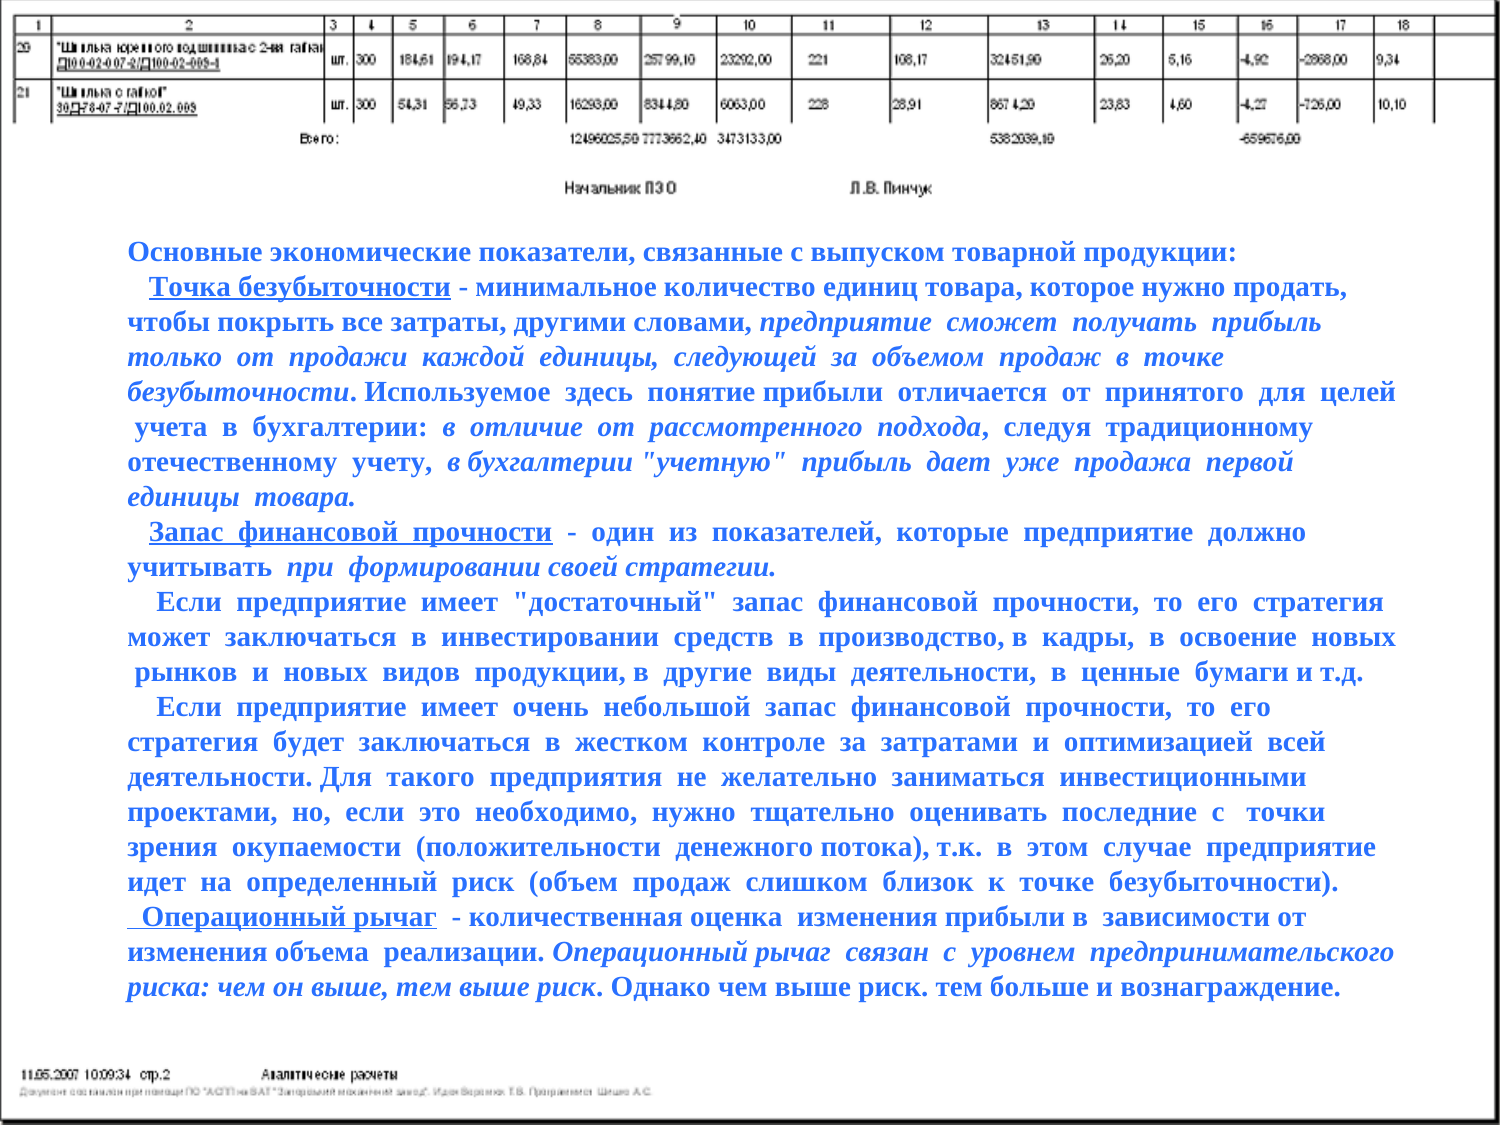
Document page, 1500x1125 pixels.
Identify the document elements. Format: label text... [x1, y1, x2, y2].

text_box Основные экономические показатели, связанные с выпуском товарной продукции: Точка безубыточности - минимальное количество единиц товара, которое нужно продать, чтобы покрыть все затраты, другими словами, предприятие сможет получать прибыль только от продажи каждой единицы, следующей за объемом продаж в точке безубыточности. Используемое здесь понятие прибыли отличается от принятого для целей учета в бухгалтерии: в отличие от рассмотренного подхода, следуя традиционному отечественному учету, в бухгалтерии "учетную" прибыль дает уже продажа первой единицы товара. Запас финансовой прочности - один из показателей, которые предприятие должно учитывать при формировании своей стратегии. Если предприятие имеет "достаточный" запас финансовой прочности, то его стратегия может заключаться в инвестировании средств в производство, в кадры, в освоение новых рынков и новых видов продукции, в другие виды деятельности, в ценные бумаги и т.д. Если предприятие имеет очень небольшой запас финансовой прочности, то его стратегия будет заключаться в жестком контроле за затратами и оптимизацией всей деятельности. Для такого предприятия не желательно заниматься инвестиционными проектами, но, если это необходимо, нужно тщательно оценивать последние с точки зрения окупаемости (положительности денежного потока), т.к. в этом случае предприятие идет на определенный риск (объем продаж слишком близок к точке безубыточности). Операционный рычаг - количественная оценка изменения прибыли в зависимости от изменения объема реализации. Операционный рычаг связан с уровнем предпринимательского риска: чем он выше, тем выше риск. Однако чем выше риск. тем больше и вознаграждение. [112, 224, 1412, 1010]
chart [0, 0, 1500, 1125]
